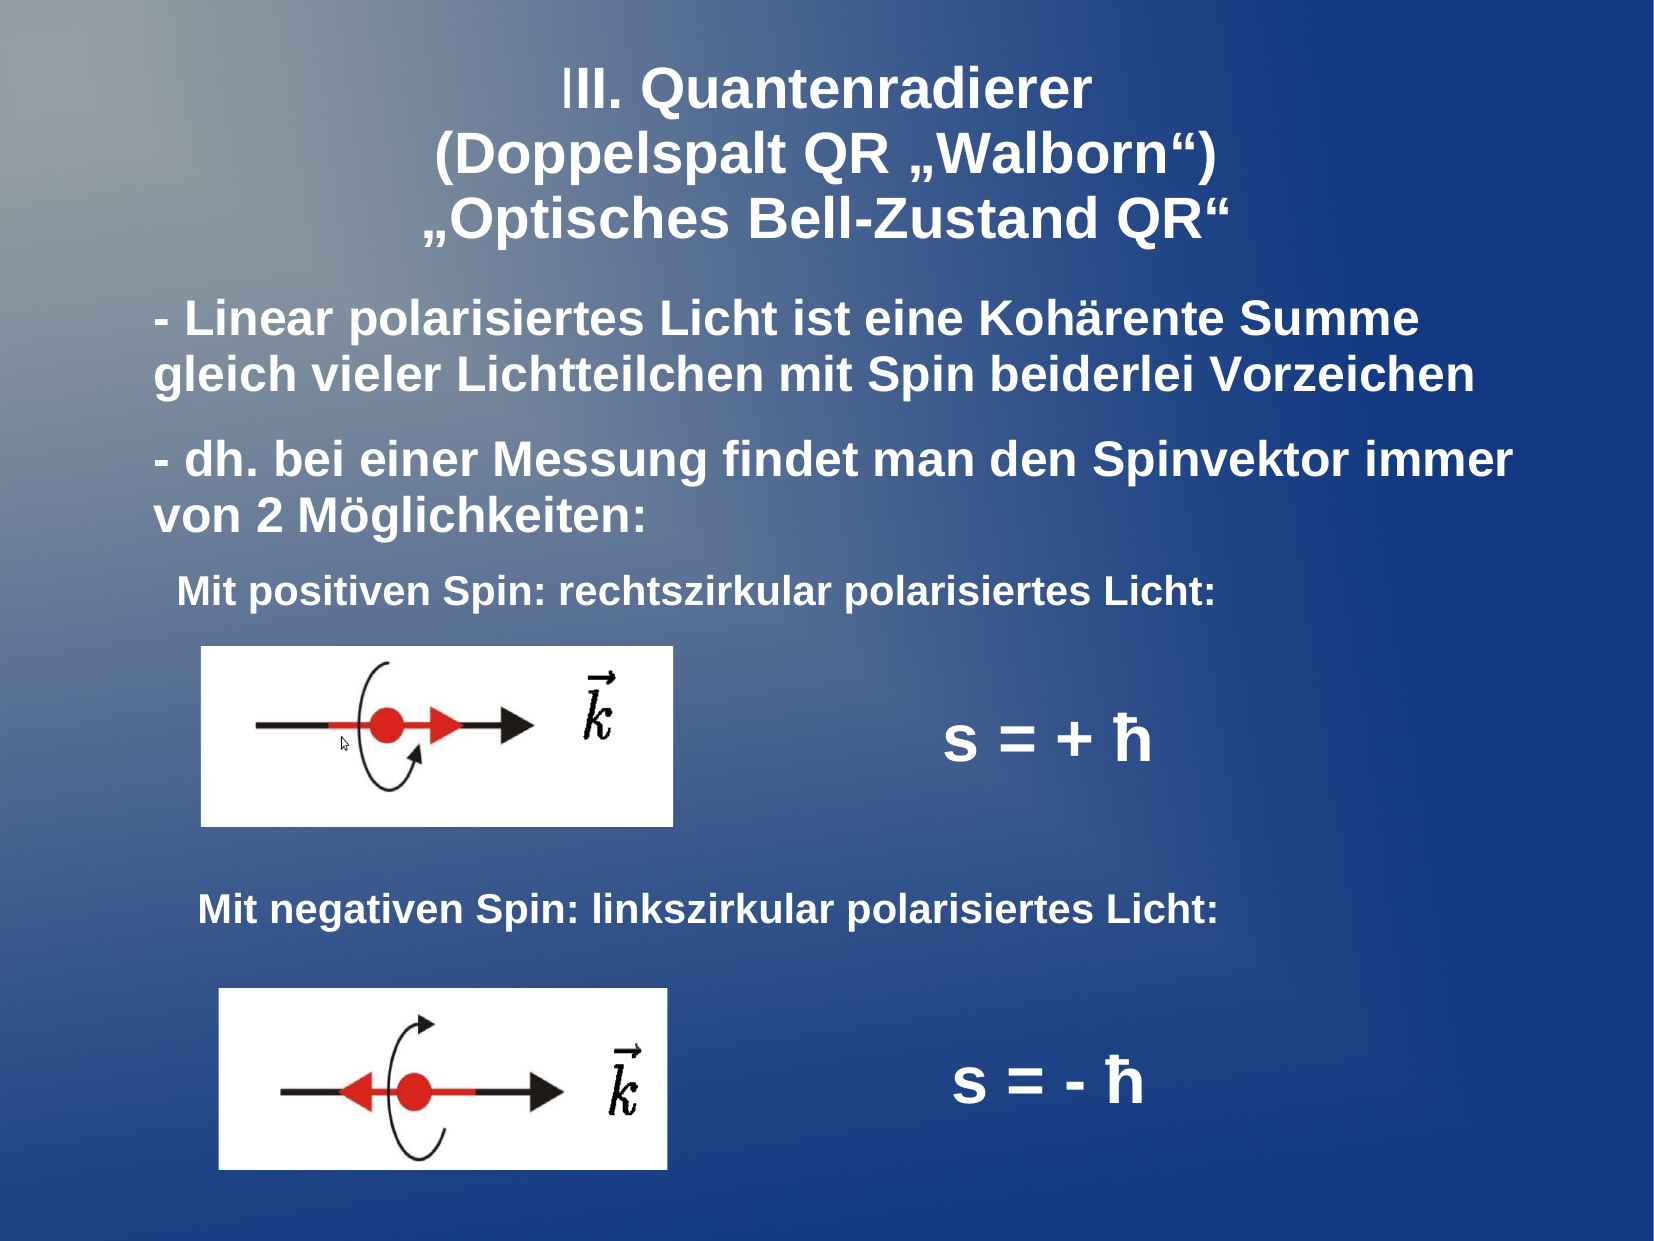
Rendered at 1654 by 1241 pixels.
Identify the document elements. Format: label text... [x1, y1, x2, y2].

text_box Mit negativen Spin: linkszirkular polarisiertes Licht: [129, 862, 1288, 957]
text_box s = + ћ [809, 631, 1270, 845]
title III. Quantenradierer (Doppelspalt QR „Walborn“) „Optisches Bell-Zustand QR“ [82, 49, 1571, 257]
text_box Mit positiven Spin: rechtszirkular polarisiertes Licht: [118, 543, 1276, 638]
picture [0, 0, 1654, 1241]
text_box s = - ћ [809, 974, 1270, 1188]
list - Linear polarisiertes Licht ist eine Kohärente Summe gleich vieler Lichtteilchen mit Spin beiderlei Vorzeichen - dh. bei einer Messung findet man den Spinvektor immer von 2 Möglichkeiten: [82, 290, 1571, 1010]
